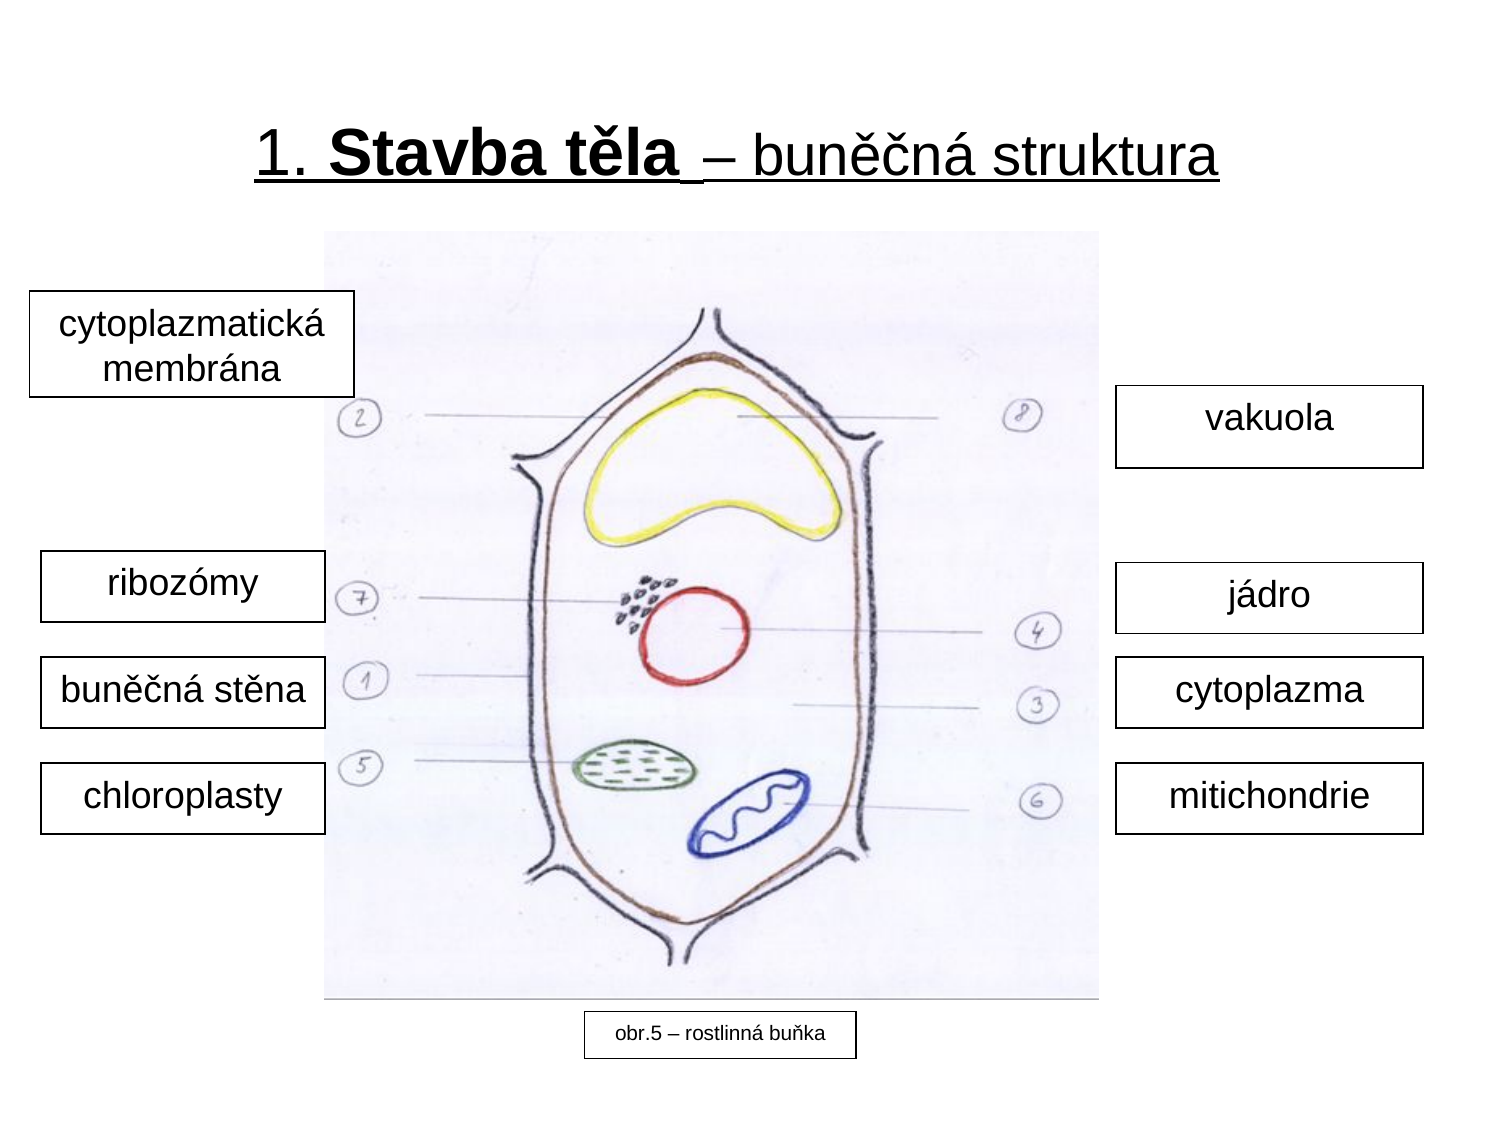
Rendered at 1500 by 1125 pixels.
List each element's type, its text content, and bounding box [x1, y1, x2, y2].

text_box buněčná stěna [41, 656, 325, 728]
text_box mitichondrie [1116, 763, 1424, 835]
text_box cytoplazmatická membrána [29, 290, 355, 398]
text_box cytoplazma [1116, 656, 1424, 728]
text_box vakuola [1116, 385, 1424, 469]
text_box jádro [1116, 562, 1424, 634]
text_box ribozómy [41, 550, 325, 622]
text_box obr.5 – rostlinná buňka [584, 1011, 857, 1059]
picture [324, 231, 1099, 1000]
title 1. Stavba těla – buněčná struktura [75, 45, 1426, 233]
text_box chloroplasty [41, 763, 325, 835]
